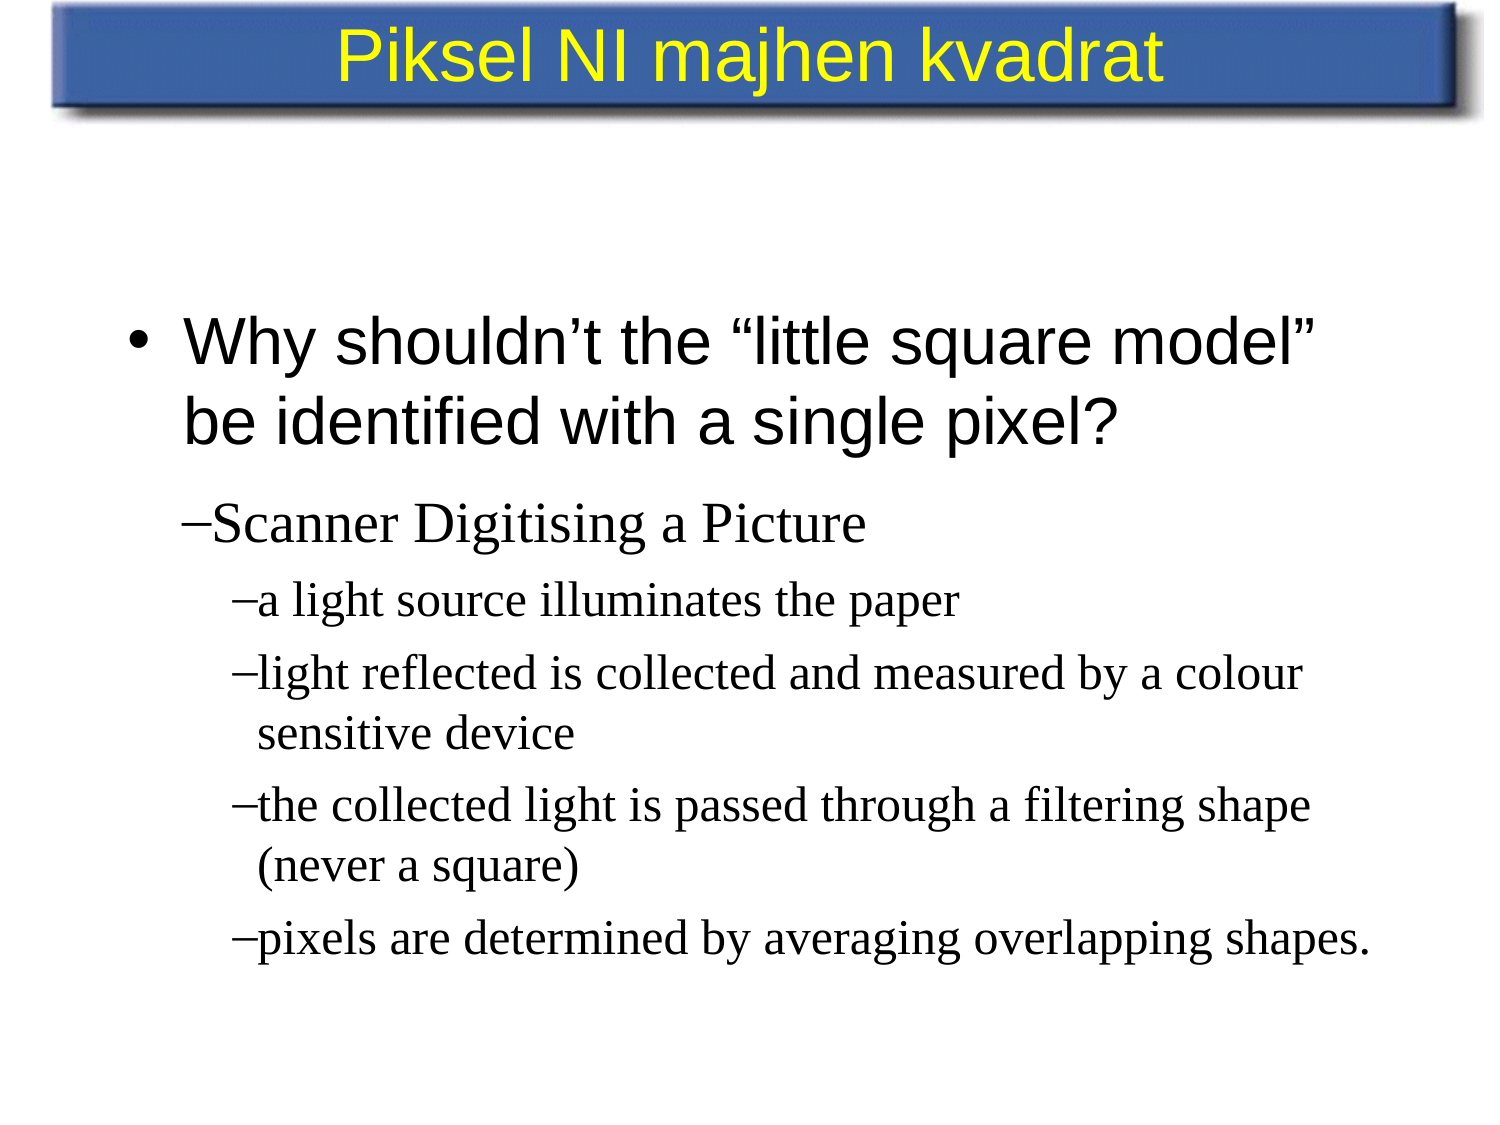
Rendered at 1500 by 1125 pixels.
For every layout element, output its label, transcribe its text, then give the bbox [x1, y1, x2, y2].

picture [50, 0, 1484, 127]
title Piksel NI majhen kvadrat [75, 0, 1426, 105]
text_box Scanner Digitising a Picture a light source illuminates the paper light reflected is collected and measured by a colour sensitive device the collected light is passed through a filtering shape (never a square) pixels are determined by averaging overlapping shapes. [92, 476, 1464, 1109]
list Why shouldn’t the “little square model” be identified with a single pixel? [112, 290, 1388, 476]
